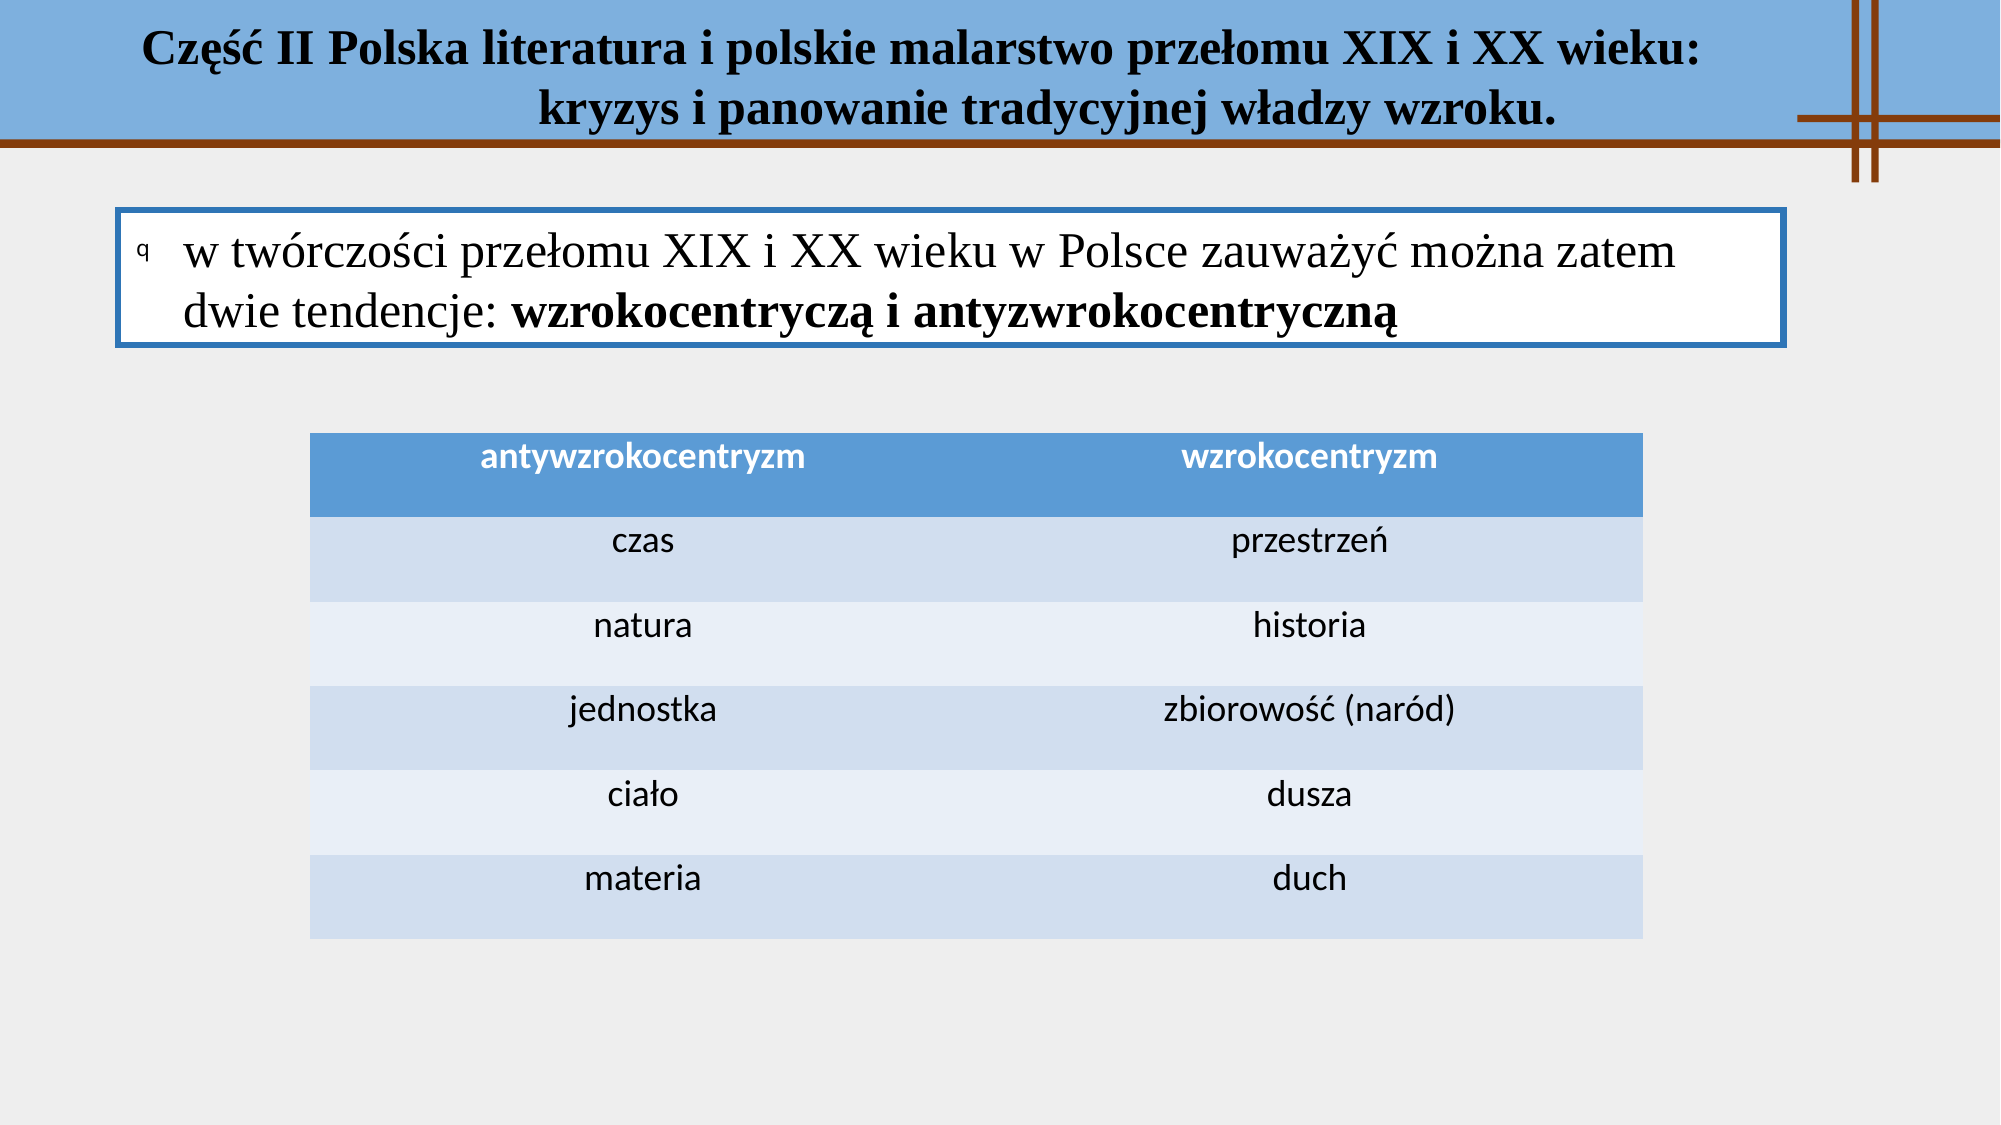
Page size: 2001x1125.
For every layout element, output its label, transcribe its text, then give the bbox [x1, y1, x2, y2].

table_cell dusza [977, 770, 1643, 855]
table_cell duch [977, 855, 1643, 939]
table_header wzrokocentryzm [977, 433, 1643, 517]
text_box w twórczości przełomu XIX i XX wieku w Polsce zauważyć można zatem dwie tendencje: wzrokocentryczą i antyzwrokocentryczną [118, 210, 1784, 346]
text_box [0, 0, 2001, 183]
table_header antywzrokocentryzm [310, 433, 977, 517]
table_cell ciało [310, 770, 977, 855]
table_cell jednostka [310, 686, 977, 770]
table_cell zbiorowość (naród) [977, 686, 1643, 770]
table_cell przestrzeń [977, 517, 1643, 602]
table_cell czas [310, 517, 977, 602]
table_cell natura [310, 602, 977, 686]
table_cell materia [310, 855, 977, 939]
table_cell historia [977, 602, 1643, 686]
text_box Część II Polska literatura i polskie malarstwo przełomu XIX i XX wieku: kryzys i panowanie tradycyjnej władzy wzroku. [122, 7, 1810, 139]
